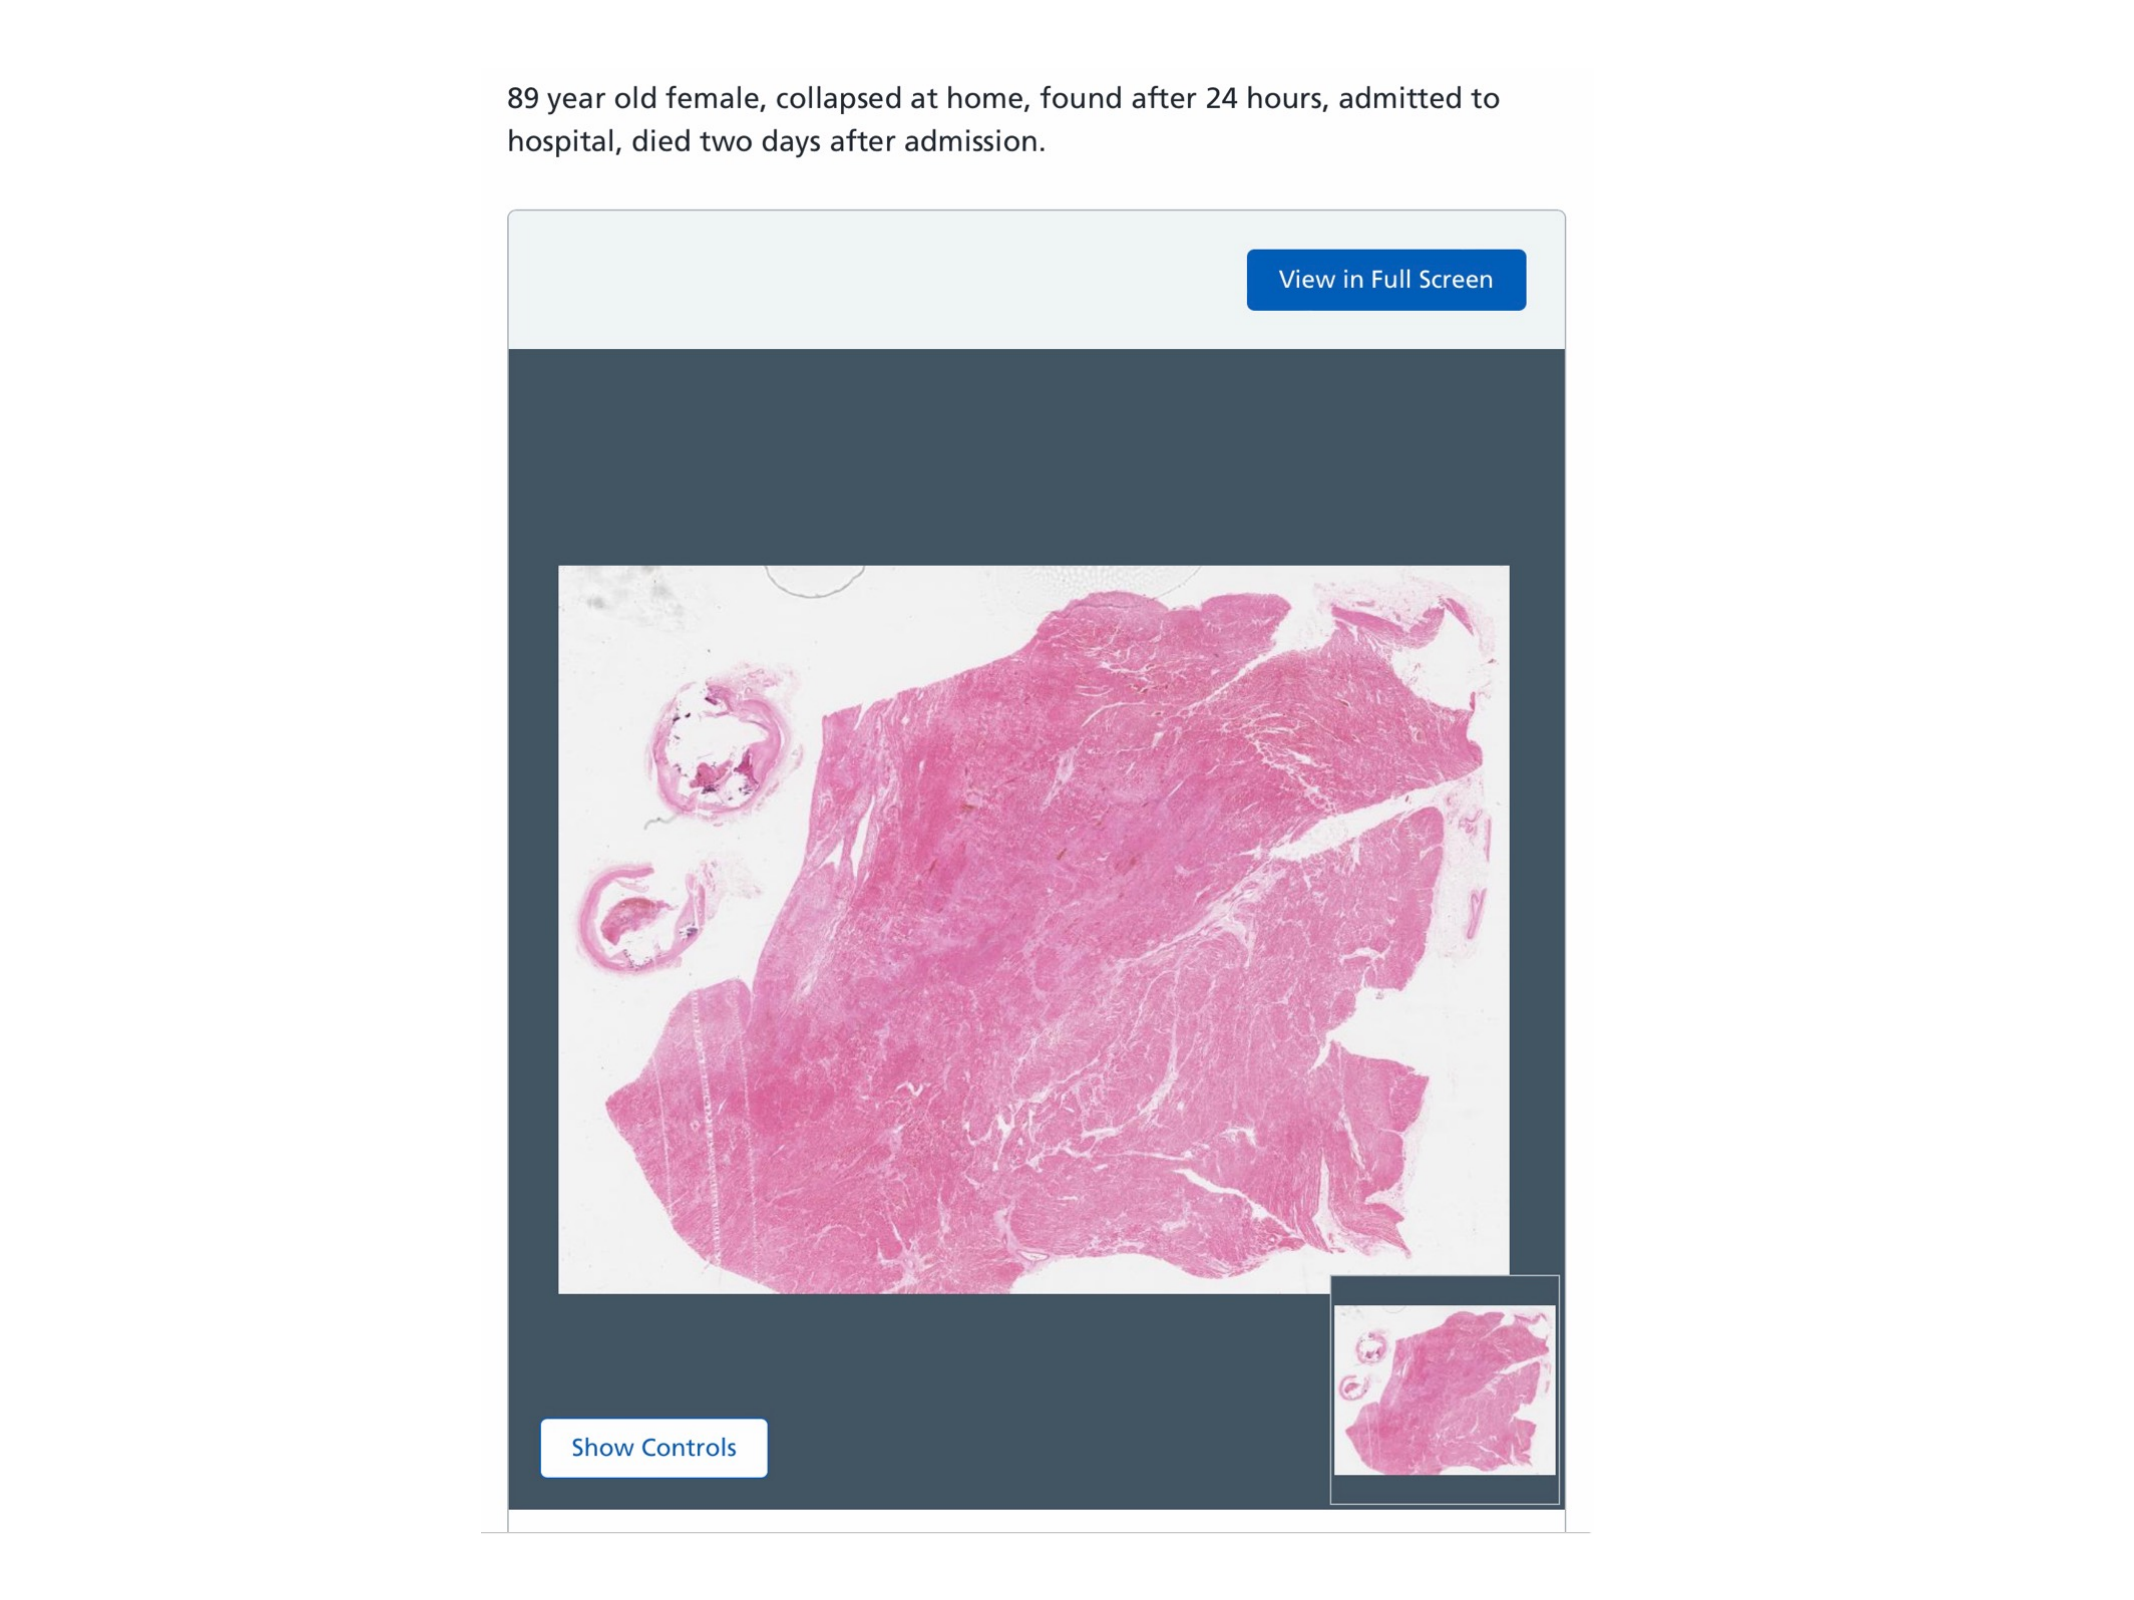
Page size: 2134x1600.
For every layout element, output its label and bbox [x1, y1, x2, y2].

picture [481, 68, 1594, 1532]
